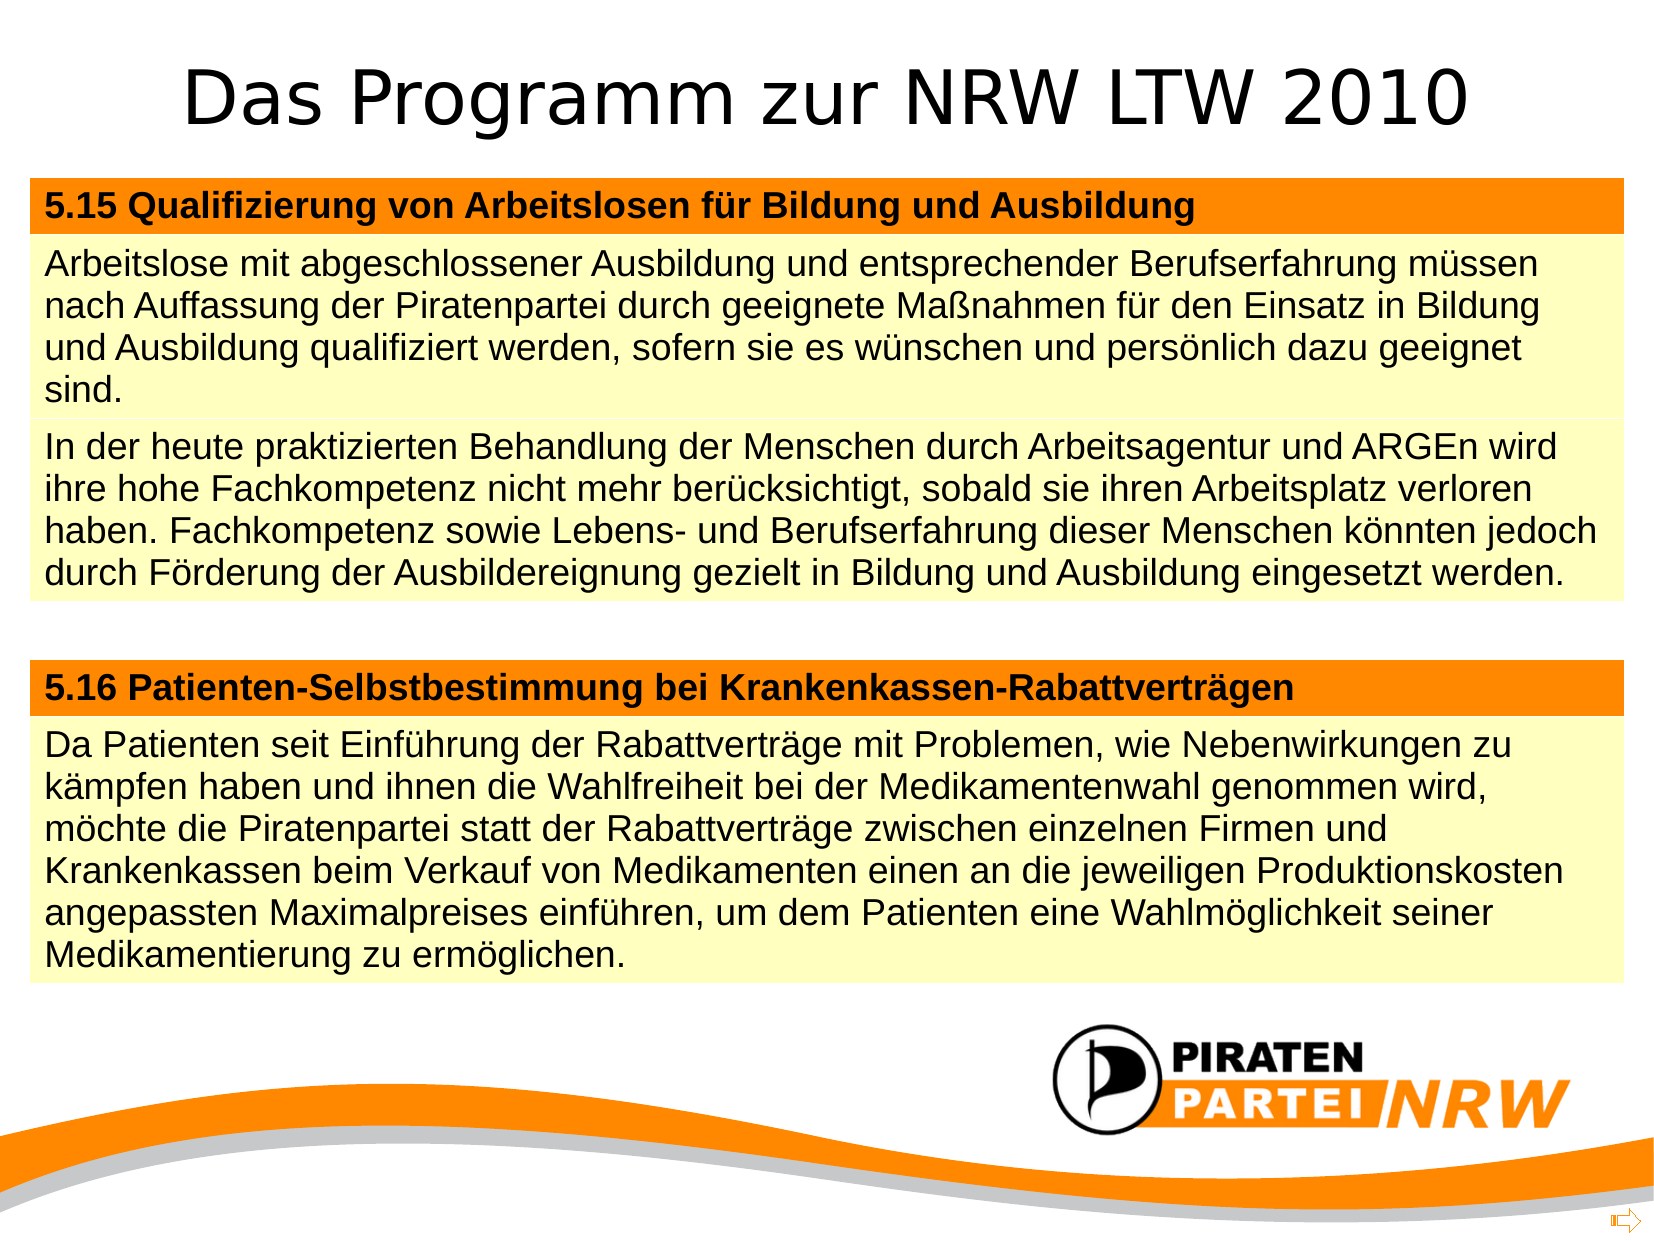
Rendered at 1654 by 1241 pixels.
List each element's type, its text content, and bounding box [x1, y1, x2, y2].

table_cell Da Patienten seit Einführung der Rabattverträge mit Problemen, wie Nebenwirkungen zu kämpfen haben und ihnen die Wahlfreiheit bei der Medikamentenwahl genommen wird, möchte die Piratenpartei statt der Rabattverträge zwischen einzelnen Firmen und Krankenkassen beim Verkauf von Medikamenten einen an die jeweiligen Produktionskosten angepassten Maximalpreises einführen, um dem Patienten eine Wahlmöglichkeit seiner Medikamentierung zu ermöglichen. [30, 717, 1624, 983]
table_cell In der heute praktizierten Behandlung der Menschen durch Arbeitsagentur und ARGEn wird ihre hohe Fachkompetenz nicht mehr berücksichtigt, sobald sie ihren Arbeitsplatz verloren haben. Fachkompetenz sowie Lebens- und Berufserfahrung dieser Menschen könnten jedoch durch Förderung der Ausbildereignung gezielt in Bildung und Ausbildung eingesetzt werden. [30, 419, 1624, 601]
table_cell Arbeitslose mit abgeschlossener Ausbildung und entsprechender Berufserfahrung müssen nach Auffassung der Piratenpartei durch geeignete Maßnahmen für den Einsatz in Bildung und Ausbildung qualifiziert werden, sofern sie es wünschen und persönlich dazu geeignet sind. [30, 235, 1624, 418]
table_header 5.15 Qualifizierung von Arbeitslosen für Bildung und Ausbildung [30, 178, 1624, 234]
table_cell [30, 602, 1624, 659]
picture [1045, 1021, 1579, 1140]
table_cell 5.16 Patienten-Selbstbestimmung bei Krankenkassen-Rabattverträgen [30, 660, 1624, 716]
title Das Programm zur NRW LTW 2010 [82, 54, 1571, 143]
